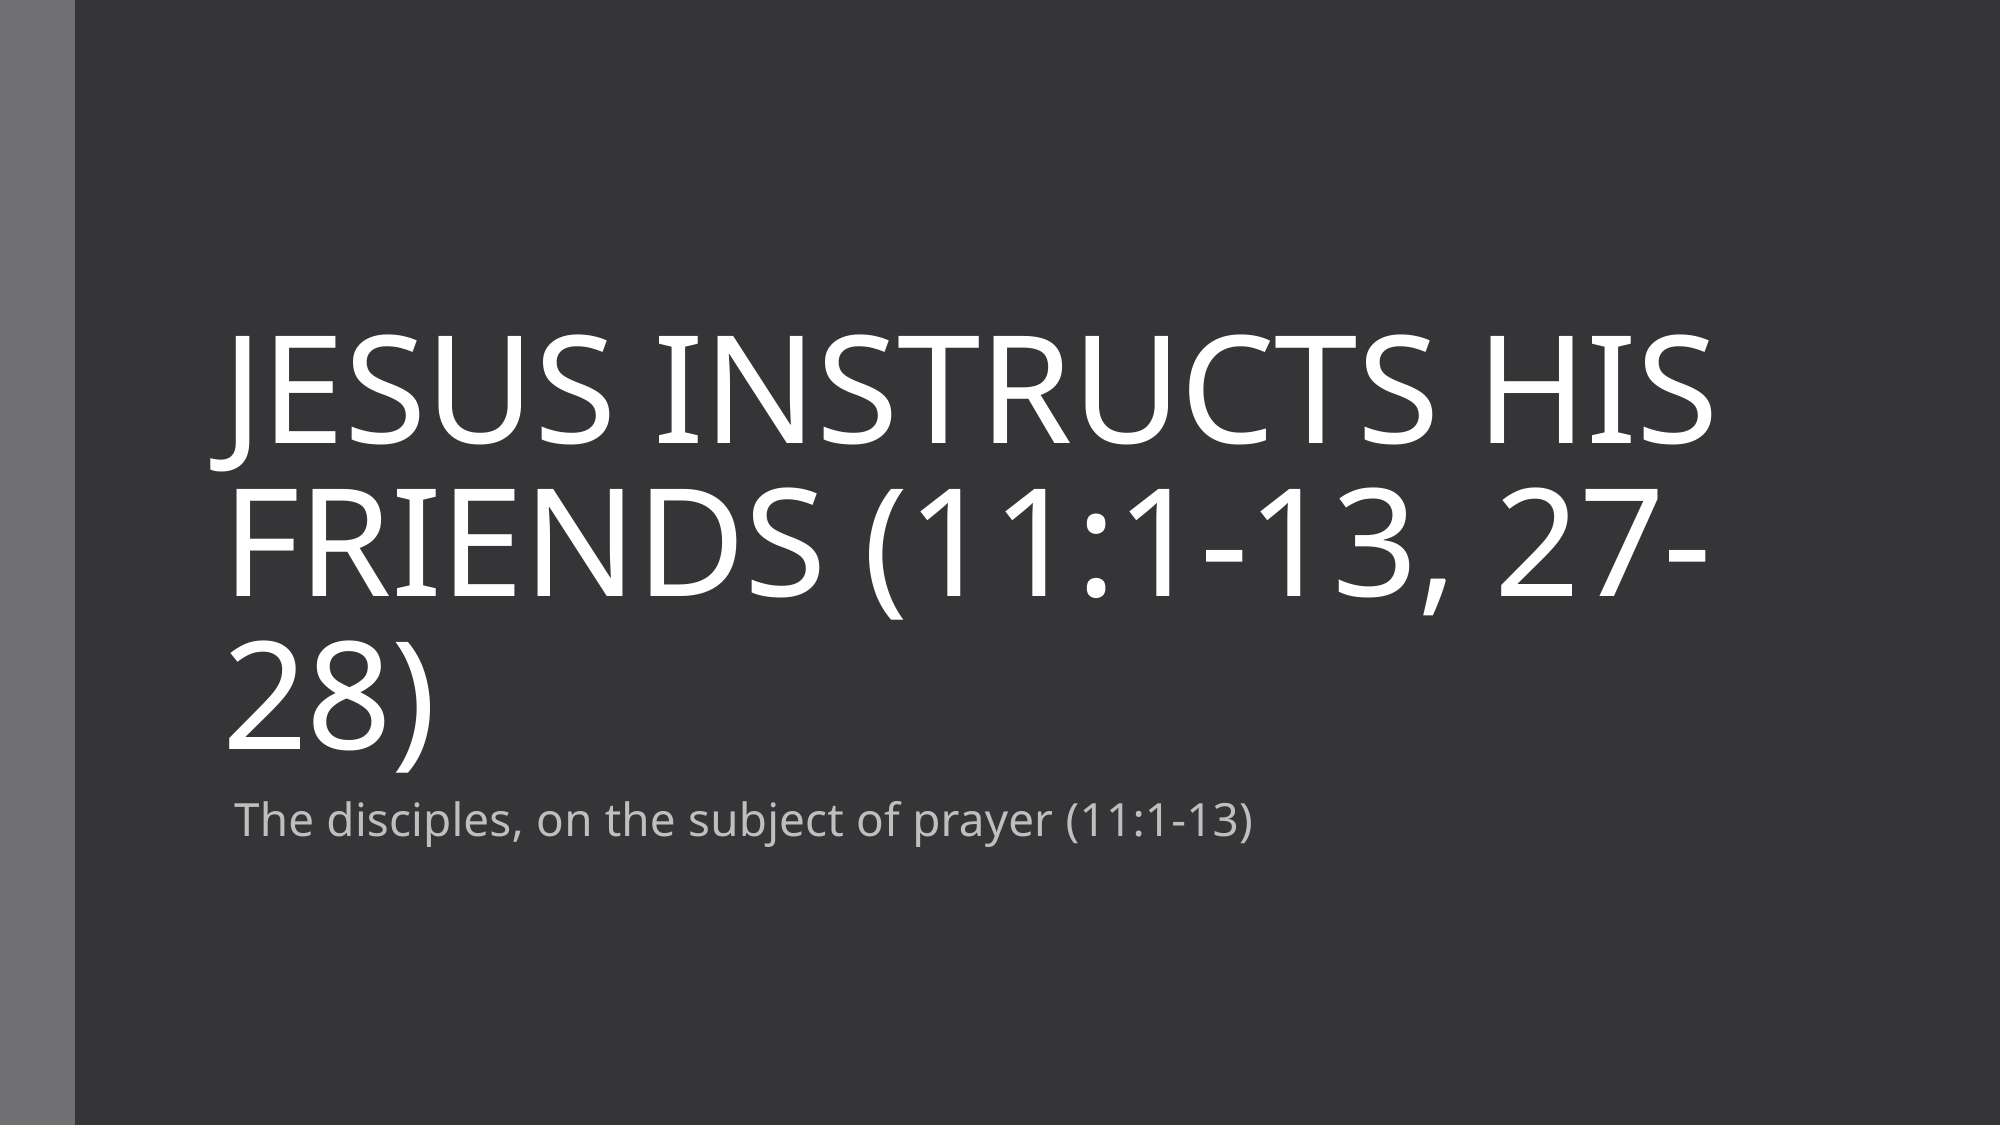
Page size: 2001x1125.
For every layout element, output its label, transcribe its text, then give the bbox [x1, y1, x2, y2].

subtitle The disciples, on the subject of prayer (11:1-13) [206, 787, 1752, 1066]
title JESUS INSTRUCTS HIS FRIENDS (11:1-13, 27-28) [206, 124, 1752, 787]
